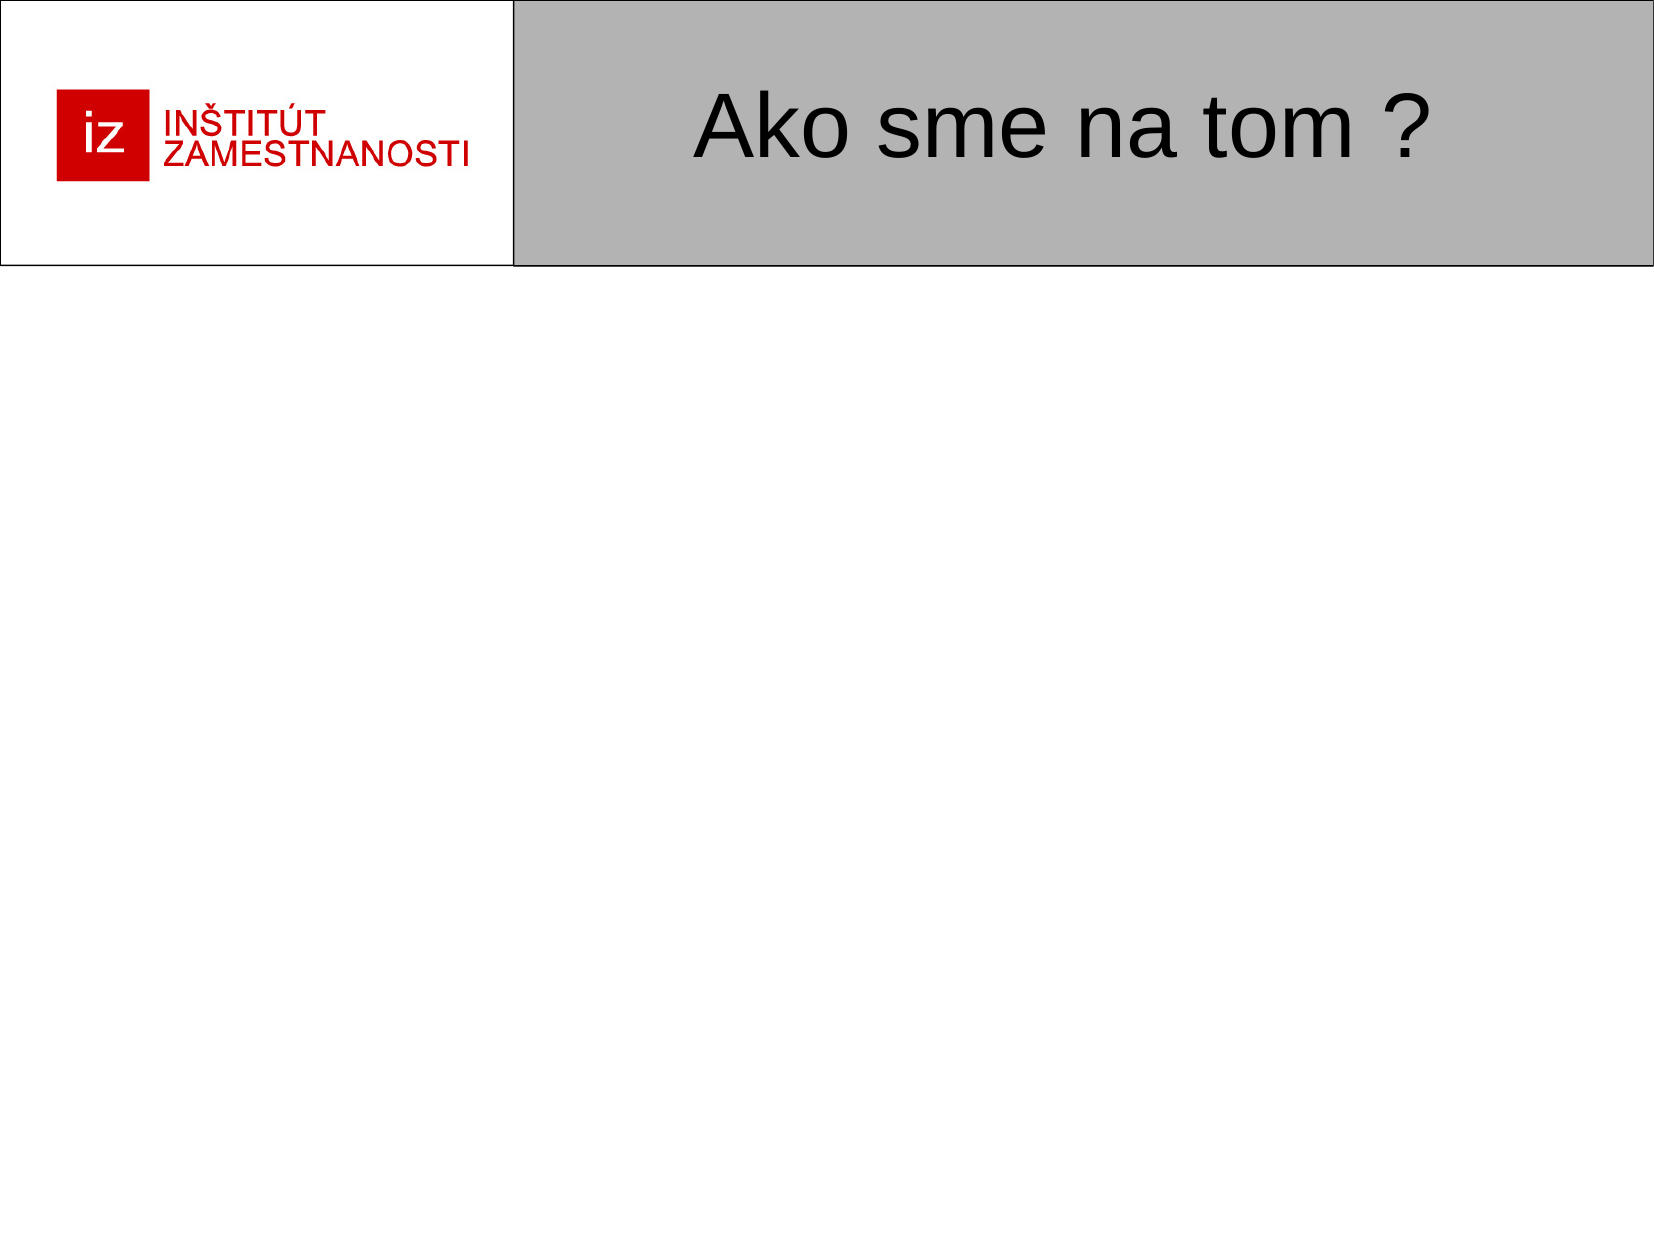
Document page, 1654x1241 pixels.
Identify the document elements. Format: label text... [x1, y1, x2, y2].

title Ako sme na tom ? [561, 37, 1565, 229]
picture [5, 8, 512, 257]
